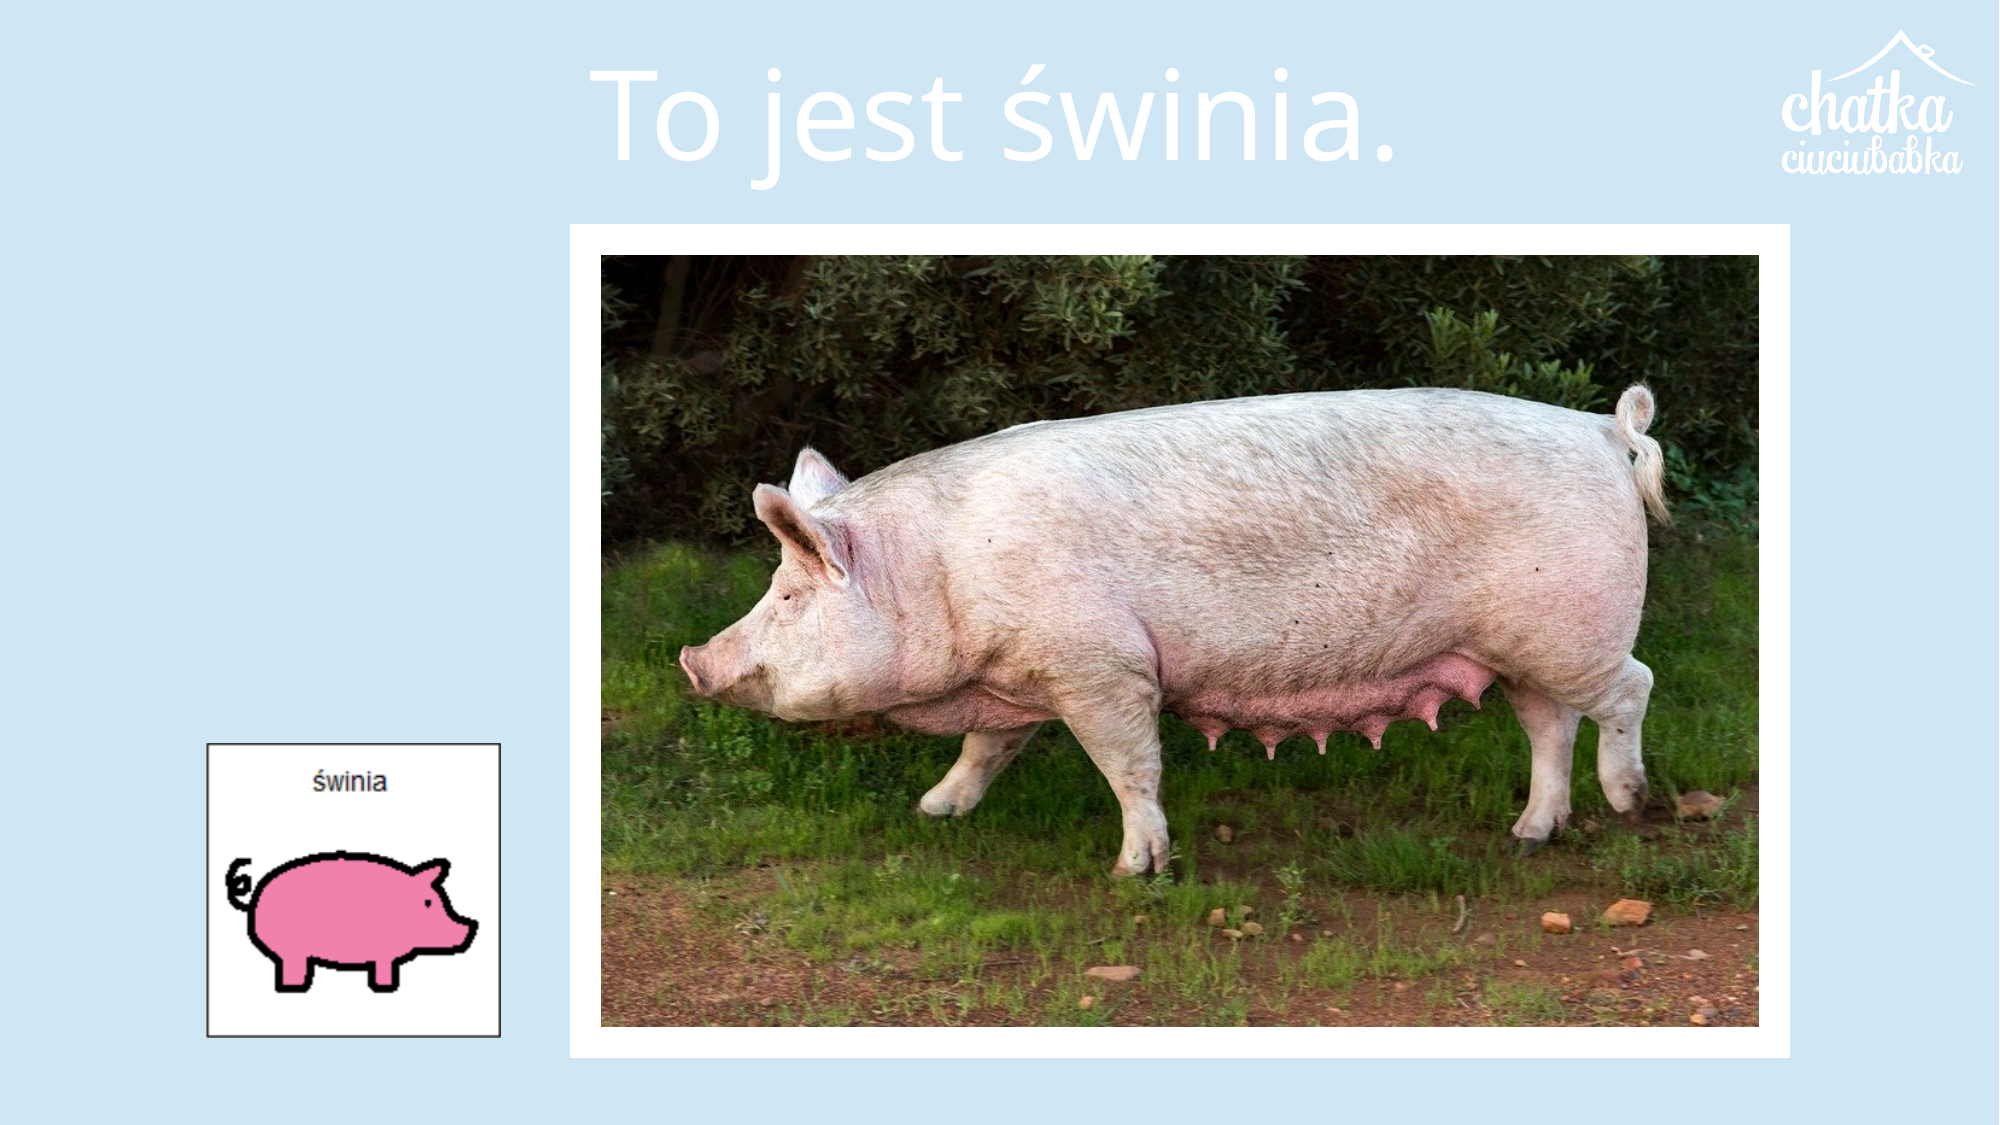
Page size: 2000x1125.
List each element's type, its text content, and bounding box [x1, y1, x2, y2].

picture [601, 255, 1759, 1028]
picture [1755, 5, 1991, 241]
text_box To jest świnia. [574, 45, 1668, 196]
picture [206, 743, 501, 1038]
